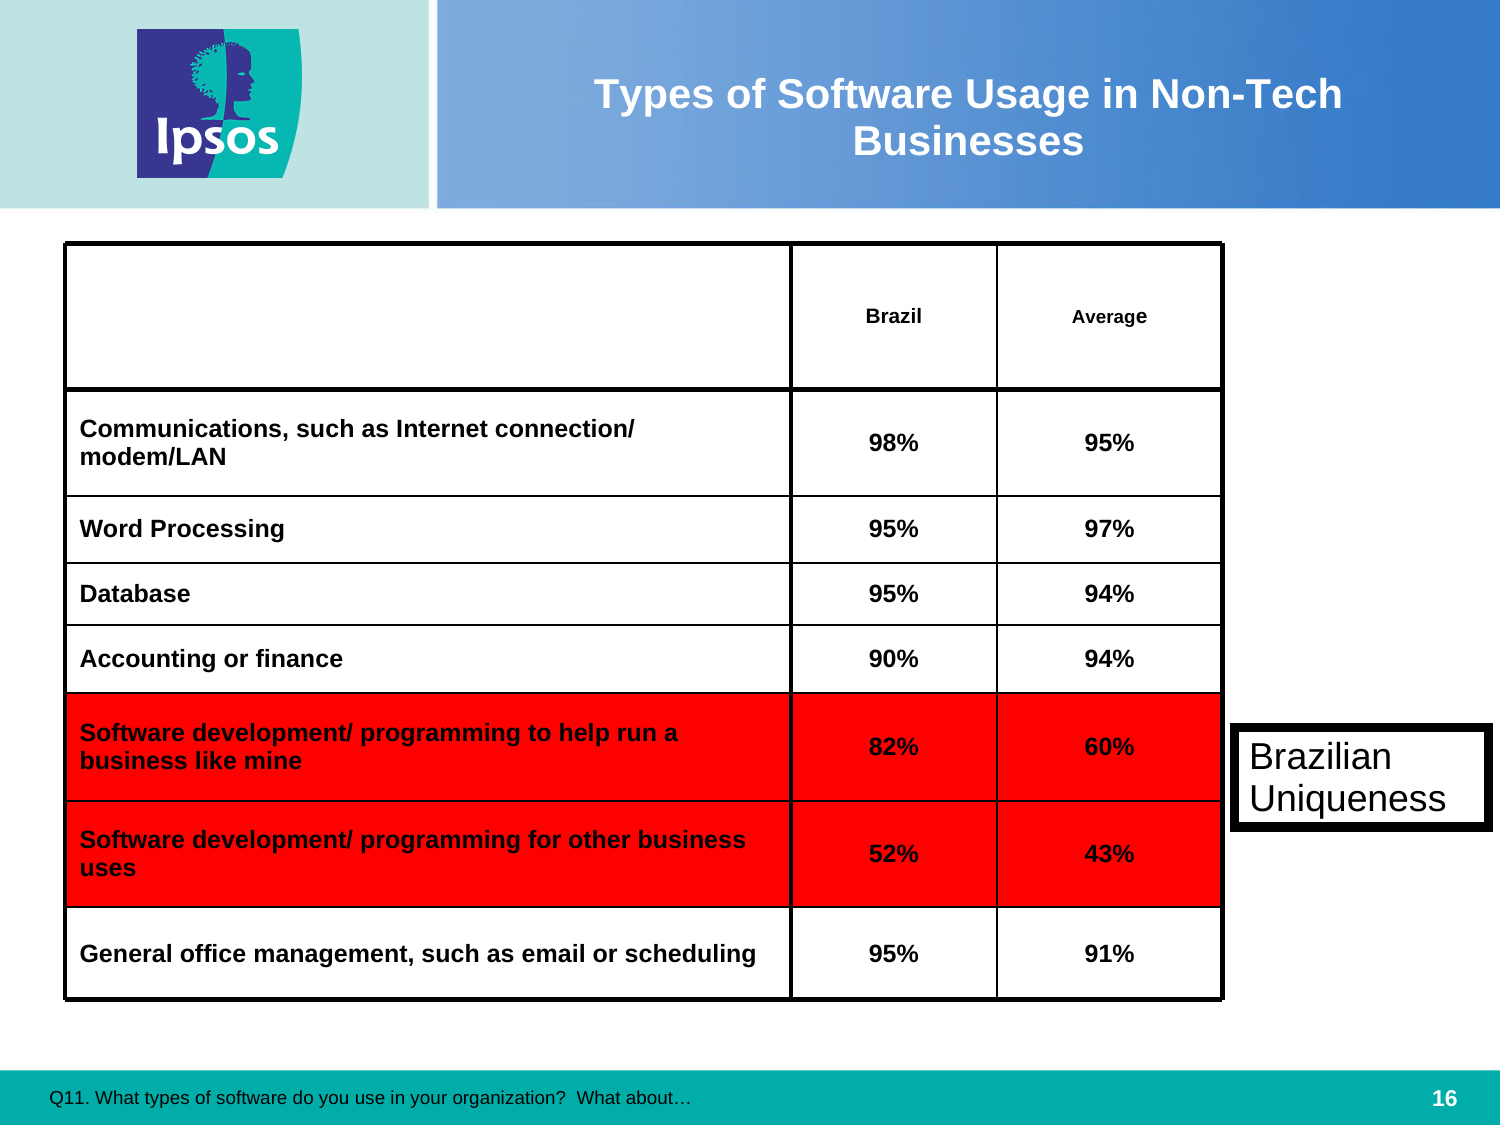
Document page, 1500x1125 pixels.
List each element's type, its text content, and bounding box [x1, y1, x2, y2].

text_box 94% [998, 626, 1220, 692]
text_box Q11. What types of software do you use in your organization? What about… [29, 1080, 1353, 1117]
text_box 95% [793, 564, 996, 624]
text_box 94% [998, 564, 1220, 624]
text_box General office management, such as email or scheduling [67, 908, 789, 997]
text_box Database [67, 564, 789, 624]
text_box Software development/ programming for other business uses [67, 802, 789, 906]
text_box 82% [793, 694, 996, 800]
text_box 60% [998, 694, 1220, 800]
text_box Brazilian Uniqueness [1234, 727, 1489, 828]
text_box Average [998, 246, 1220, 387]
text_box 43% [998, 802, 1220, 906]
text_box 95% [998, 392, 1220, 495]
text_box 97% [998, 497, 1220, 562]
text_box Software development/ programming to help run a business like mine [67, 694, 789, 800]
text_box Communications, such as Internet connection/ modem/LAN [67, 392, 789, 495]
text_box Brazil [793, 246, 996, 387]
text_box 90% [793, 626, 996, 692]
text_box 95% [793, 908, 996, 997]
text_box Word Processing [67, 497, 789, 562]
text_box 52% [793, 802, 996, 906]
text_box 91% [998, 908, 1220, 997]
text_box 98% [793, 392, 996, 495]
text_box Accounting or finance [67, 626, 789, 692]
text_box 95% [793, 497, 996, 562]
title Types of Software Usage in Non-Tech Businesses [462, 58, 1476, 177]
picture [0, 0, 1500, 213]
